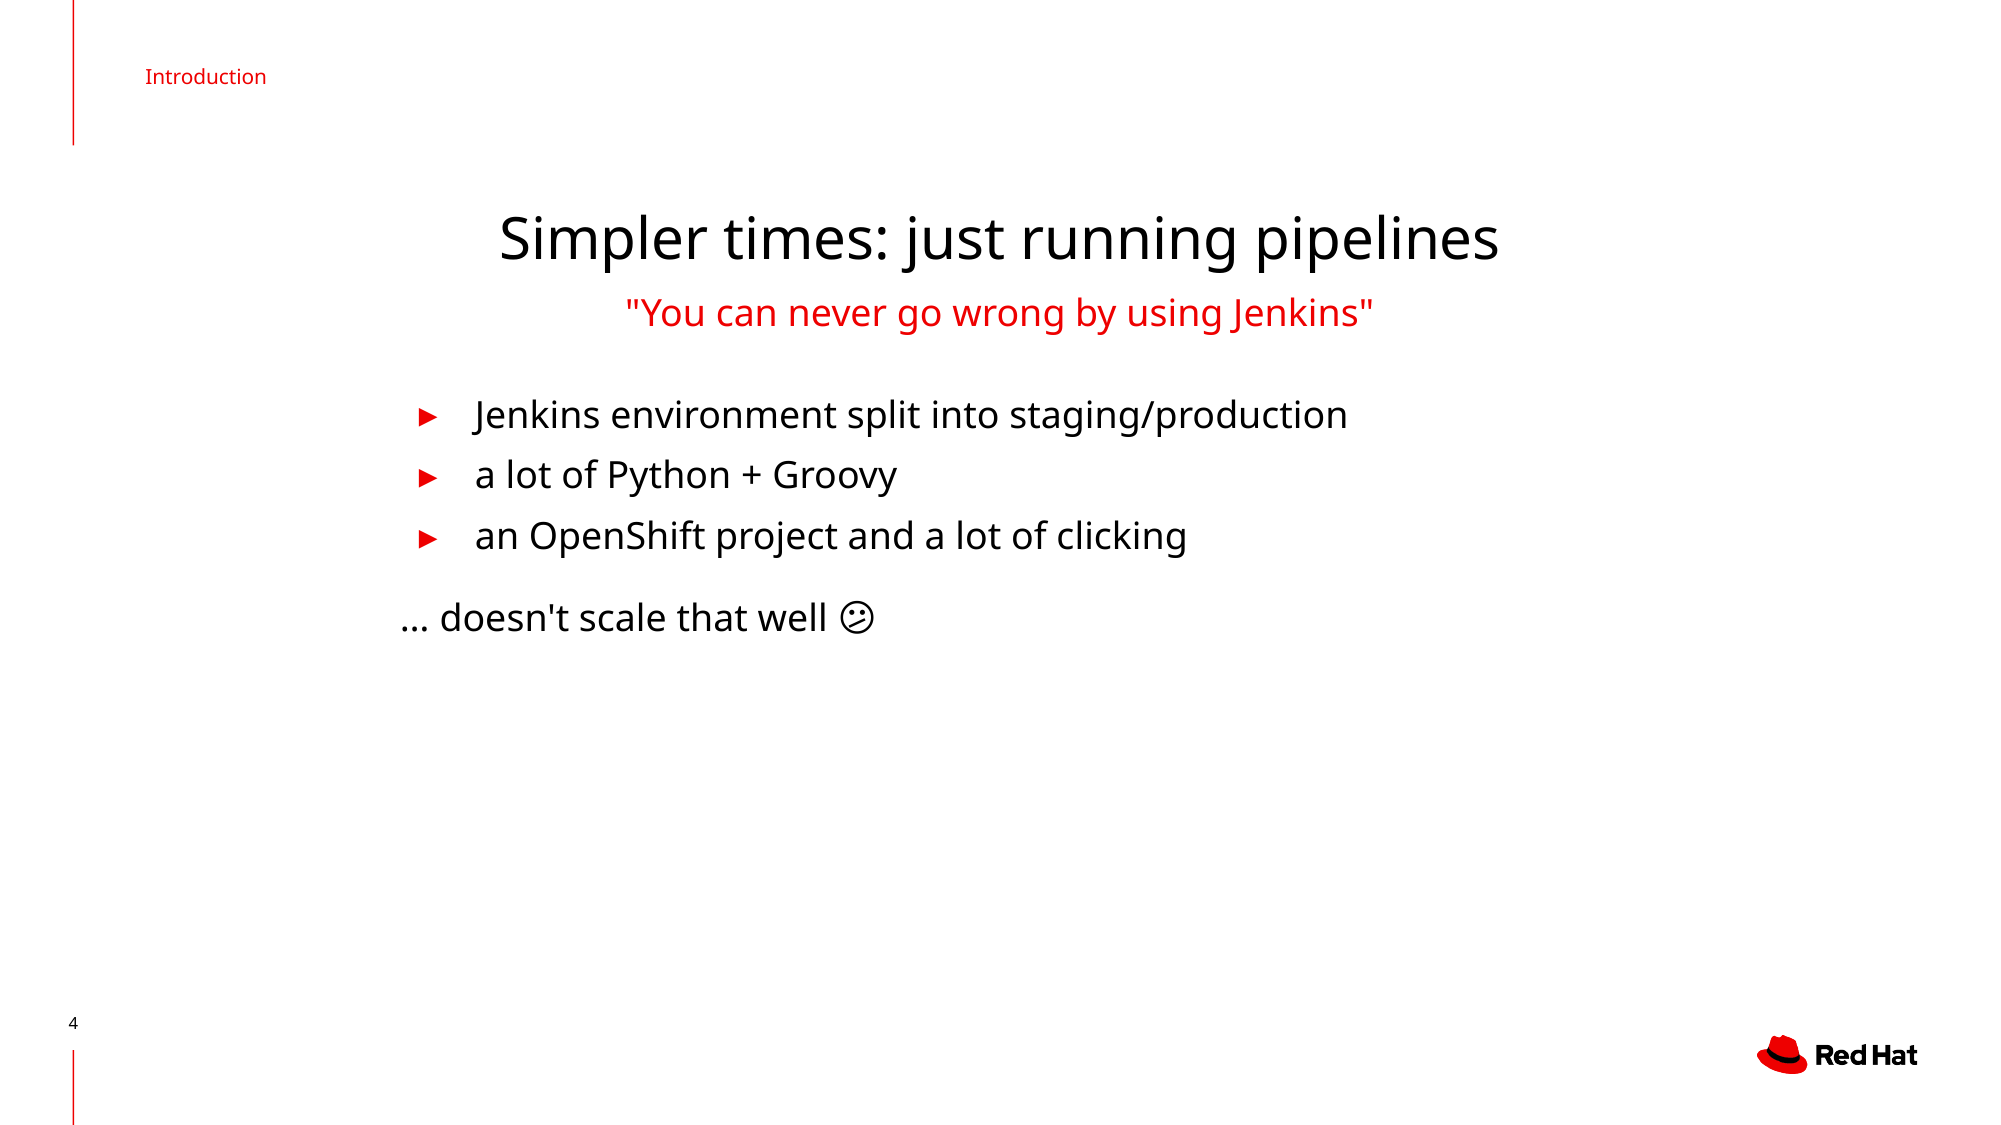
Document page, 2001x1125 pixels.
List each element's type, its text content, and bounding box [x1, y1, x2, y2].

list Jenkins environment split into staging/production a lot of Python + Groovy an OpenShift project and a lot of clicking … doesn't scale that well 😕 [399, 375, 1600, 975]
subtitle "You can never go wrong by using Jenkins" [145, 271, 1855, 320]
subtitle Introduction [73, 9, 919, 143]
slide_number <number> [13, 1012, 134, 1036]
picture [1757, 1035, 1918, 1074]
title Simpler times: just running pipelines [145, 180, 1855, 271]
